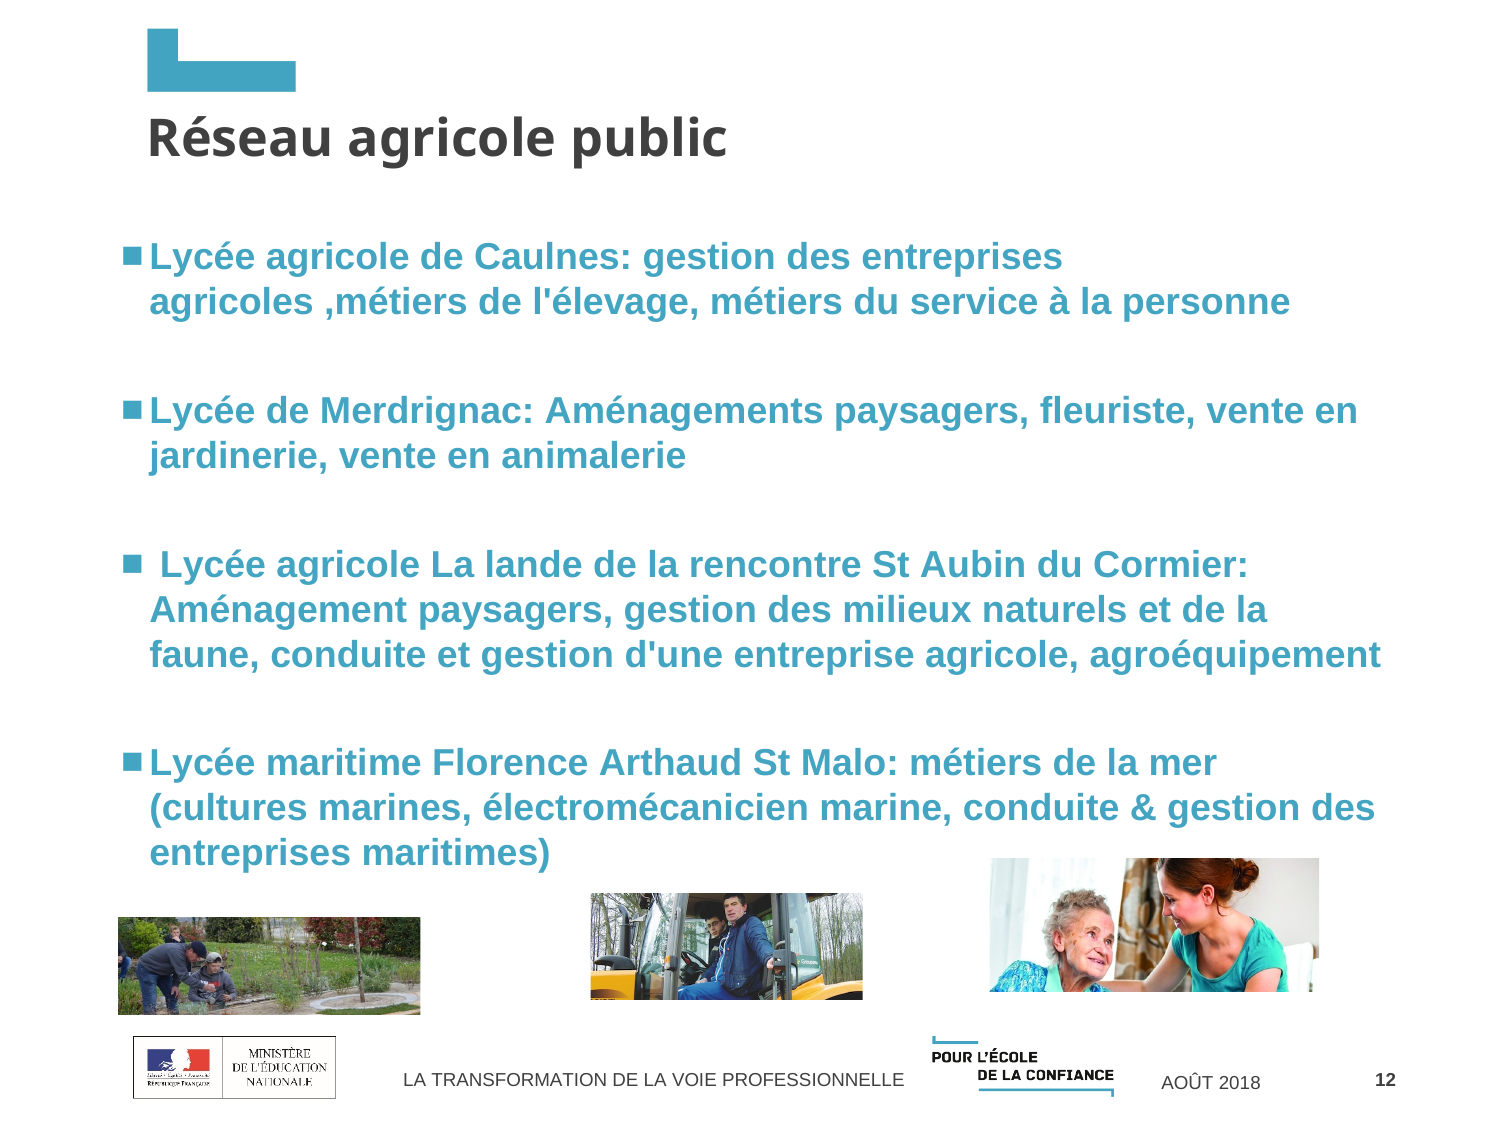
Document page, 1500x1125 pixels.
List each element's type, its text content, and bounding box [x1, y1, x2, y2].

picture [590, 893, 956, 1035]
text_box Réseau agricole public [132, 29, 1426, 242]
text_box Lycée agricole de Caulnes: gestion des entreprises agricoles ,métiers de l'élevage, métiers du service à la personne Lycée de Merdrignac: Aménagements paysagers, fleuriste, vente en jardinerie, vente en animalerie Lycée agricole La lande de la rencontre St Aubin du Cormier: Aménagement paysagers, gestion des milieux naturels et de la faune, conduite et gestion d'une entreprise agricole, agroéquipement Lycée maritime Florence Arthaud St Malo: métiers de la mer (cultures marines, électromécanicien marine, conduite & gestion des entreprises maritimes) [106, 224, 1400, 979]
text_box <numéro> [1337, 1048, 1412, 1109]
picture [118, 916, 520, 1099]
picture [989, 857, 1430, 1035]
picture [932, 1036, 1114, 1097]
